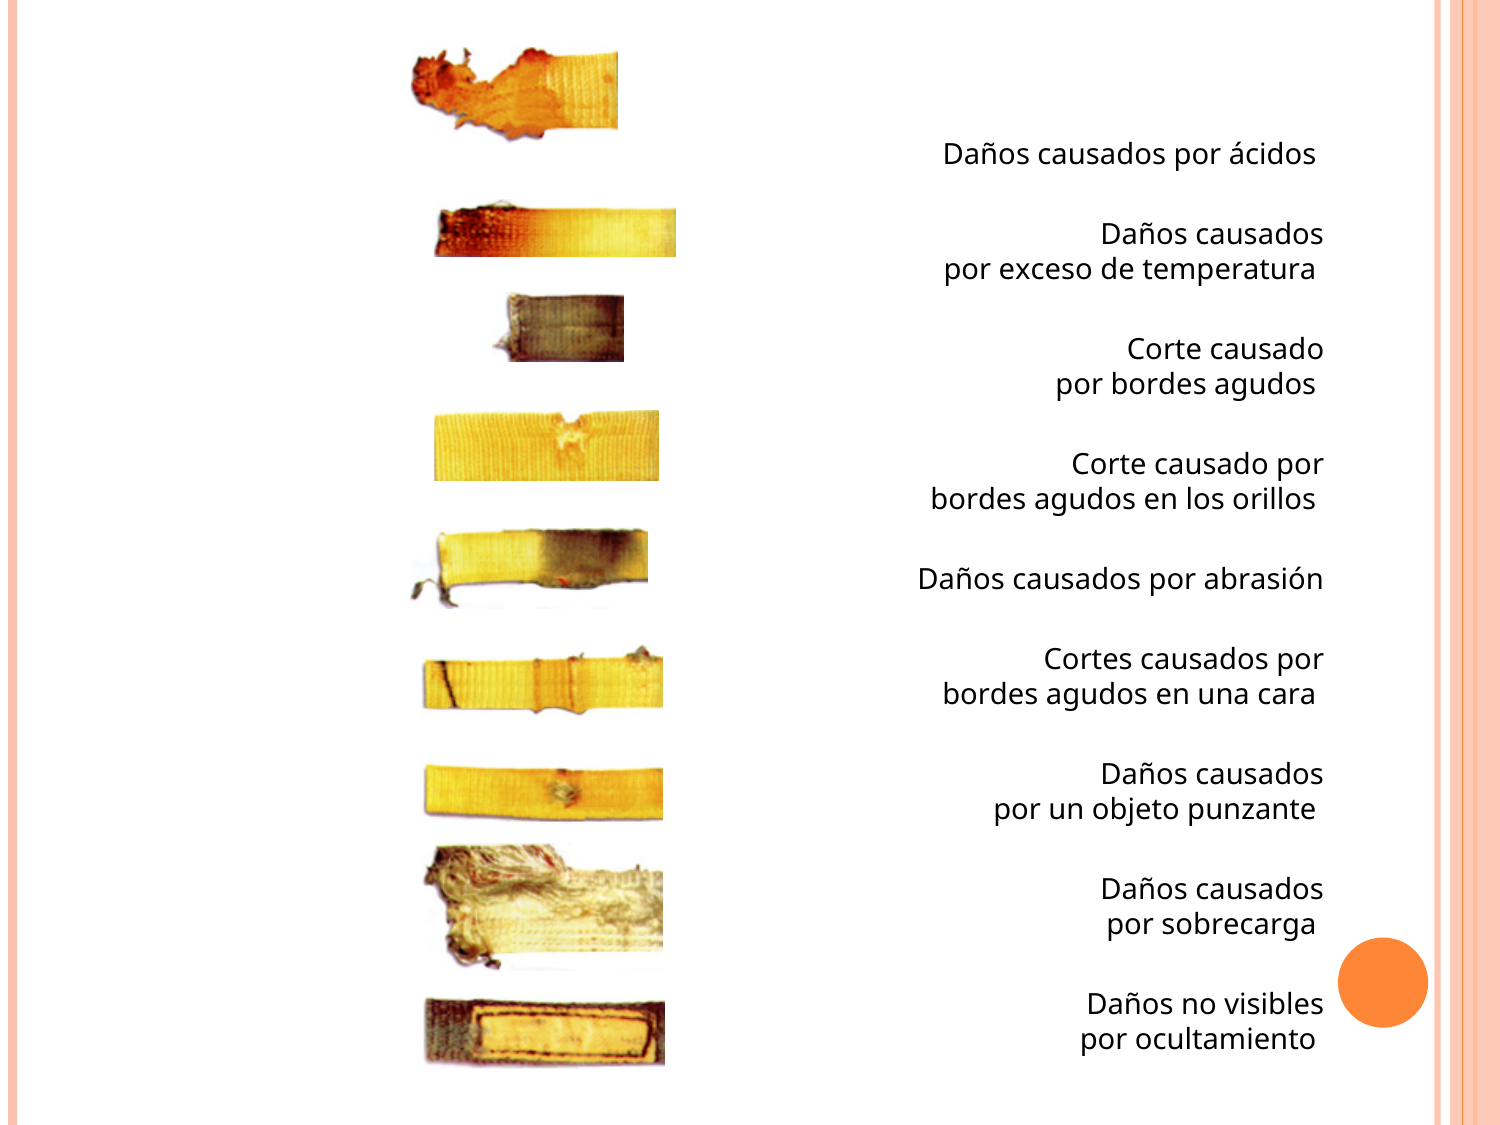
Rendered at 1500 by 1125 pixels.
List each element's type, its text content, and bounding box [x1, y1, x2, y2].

table_cell [504, 825, 1324, 871]
table_cell [504, 285, 1324, 330]
table_cell Daños causados por abrasión [648, 560, 1324, 595]
table_cell Daños causados por exceso de temperatura [504, 215, 1324, 285]
table_cell [504, 170, 1324, 215]
table_cell Daños causados por un objeto punzante [504, 755, 1324, 825]
picture [410, 527, 648, 609]
table_cell [504, 710, 1324, 755]
picture [410, 46, 618, 144]
table_cell [504, 595, 1324, 640]
table_cell Corte causado por bordes agudos [504, 330, 1324, 400]
table_cell [504, 45, 1324, 90]
picture [433, 199, 676, 258]
picture [421, 644, 663, 718]
picture [433, 410, 659, 481]
picture [421, 996, 665, 1070]
table_cell Daños causados por sobrecarga [663, 871, 1324, 941]
picture [492, 292, 624, 362]
table_cell Daños causados por ácidos [504, 135, 1324, 170]
picture [421, 761, 663, 825]
table_cell [504, 515, 1324, 560]
table_cell Corte causado por bordes agudos en los orillos [504, 445, 1324, 515]
table_cell [504, 941, 1324, 986]
table_cell Daños no visibles por ocultamiento [504, 986, 1324, 1056]
table_cell [618, 90, 1324, 135]
table_cell [504, 400, 1324, 445]
table_cell Cortes causados por bordes agudos en una cara [504, 640, 1324, 710]
picture [421, 843, 663, 971]
table_header [504, 0, 1324, 45]
